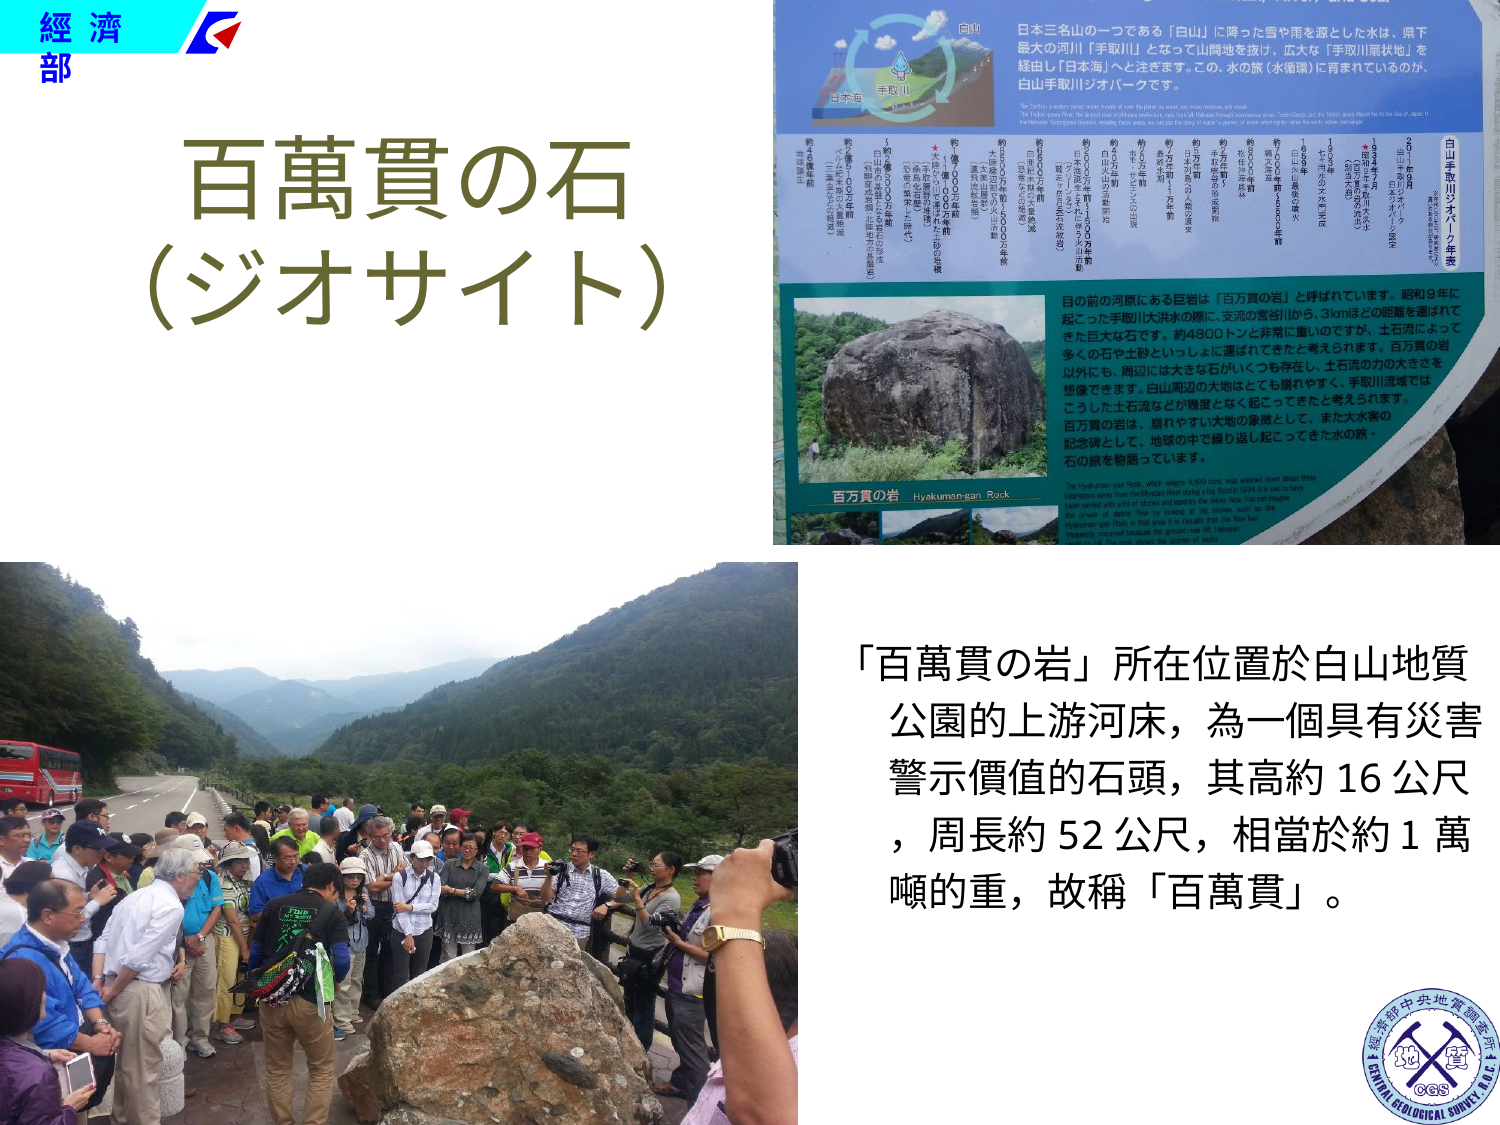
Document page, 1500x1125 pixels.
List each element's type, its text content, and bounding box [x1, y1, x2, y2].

picture [0, 562, 798, 1125]
title 百萬貫の石 （ジオサイト） [53, 160, 762, 301]
picture [773, 0, 1500, 545]
picture [1362, 988, 1500, 1125]
list 「百萬貫の岩」所在位置於白山地質公園的上游河床，為一個具有災害警示價值的石頭，其高約16公尺，周長約52公尺，相當於約1萬噸的重，故稱「百萬貫」。 [820, 621, 1500, 941]
